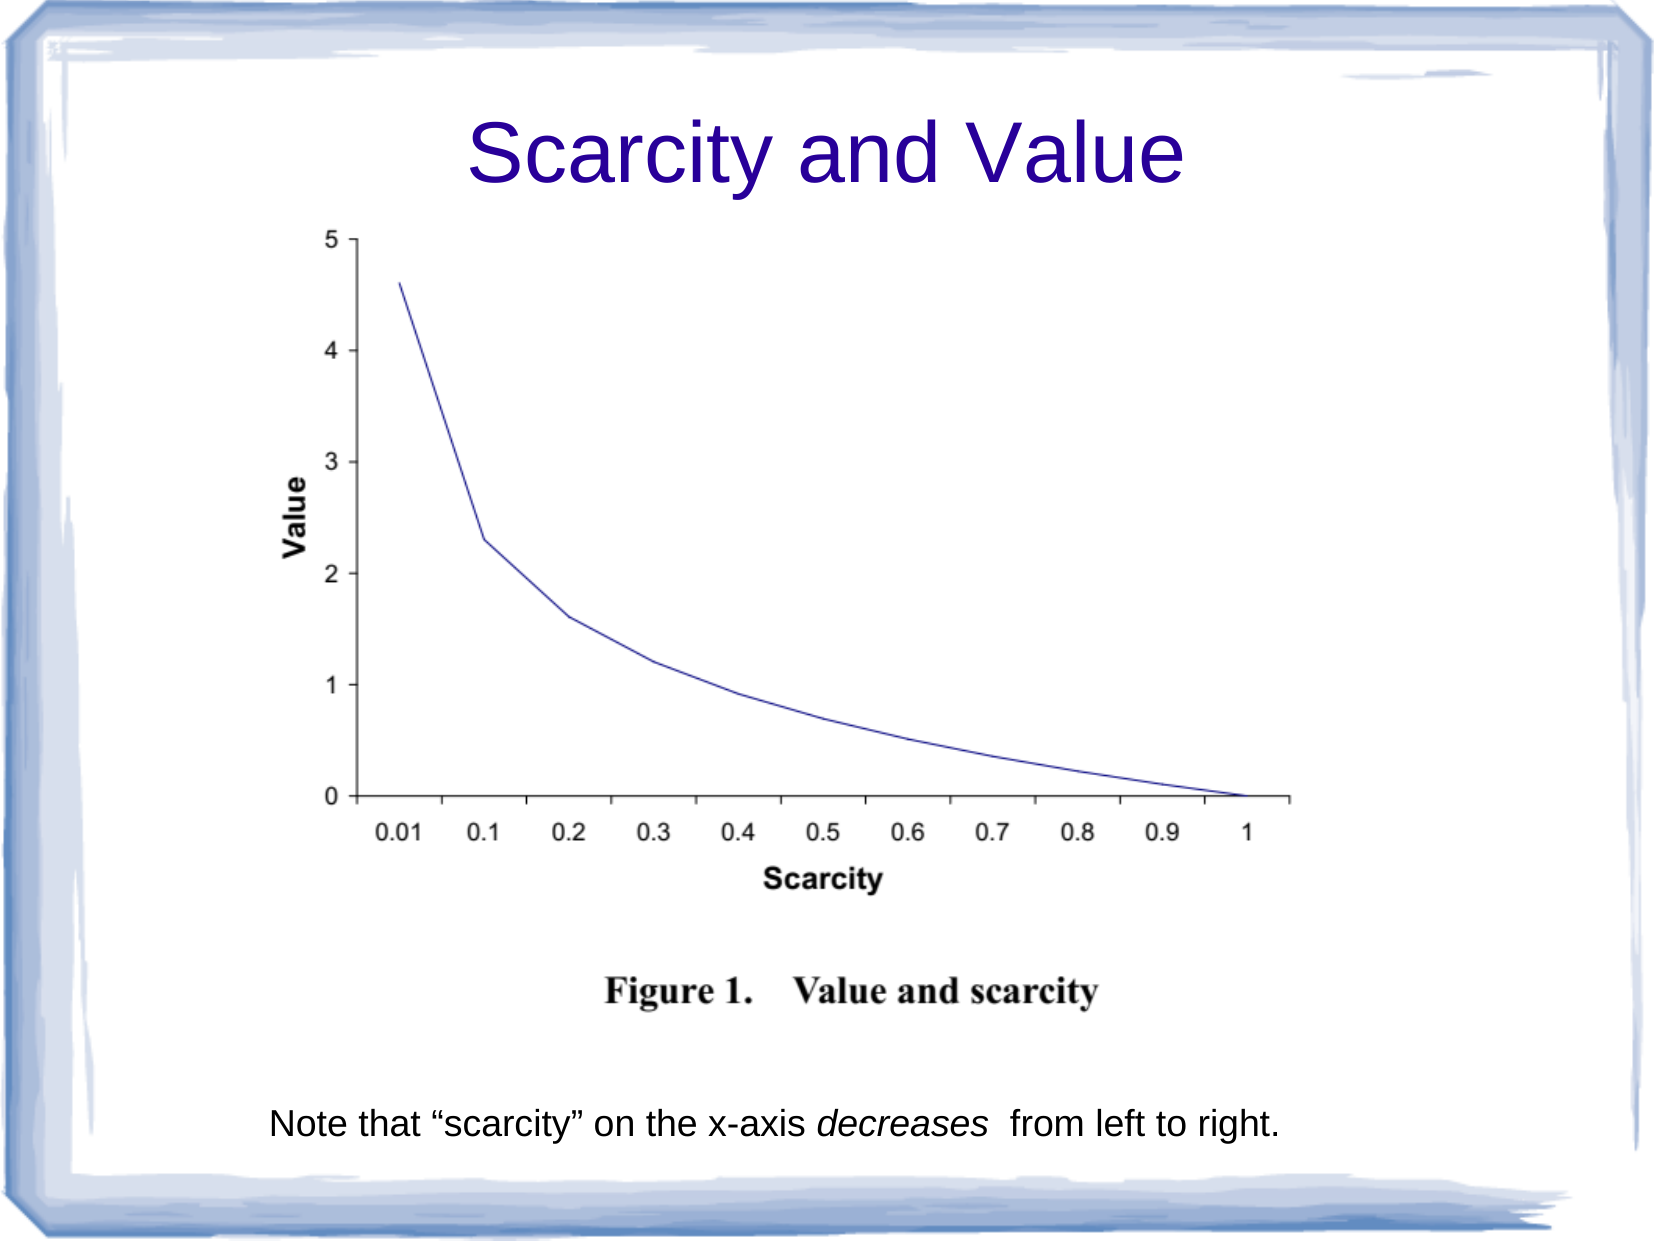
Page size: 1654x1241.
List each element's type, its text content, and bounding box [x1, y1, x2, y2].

picture [0, 0, 1654, 1241]
text_box Note that “scarcity” on the x-axis decreases from left to right. [254, 1095, 1306, 1152]
title Scarcity and Value [82, 49, 1571, 257]
